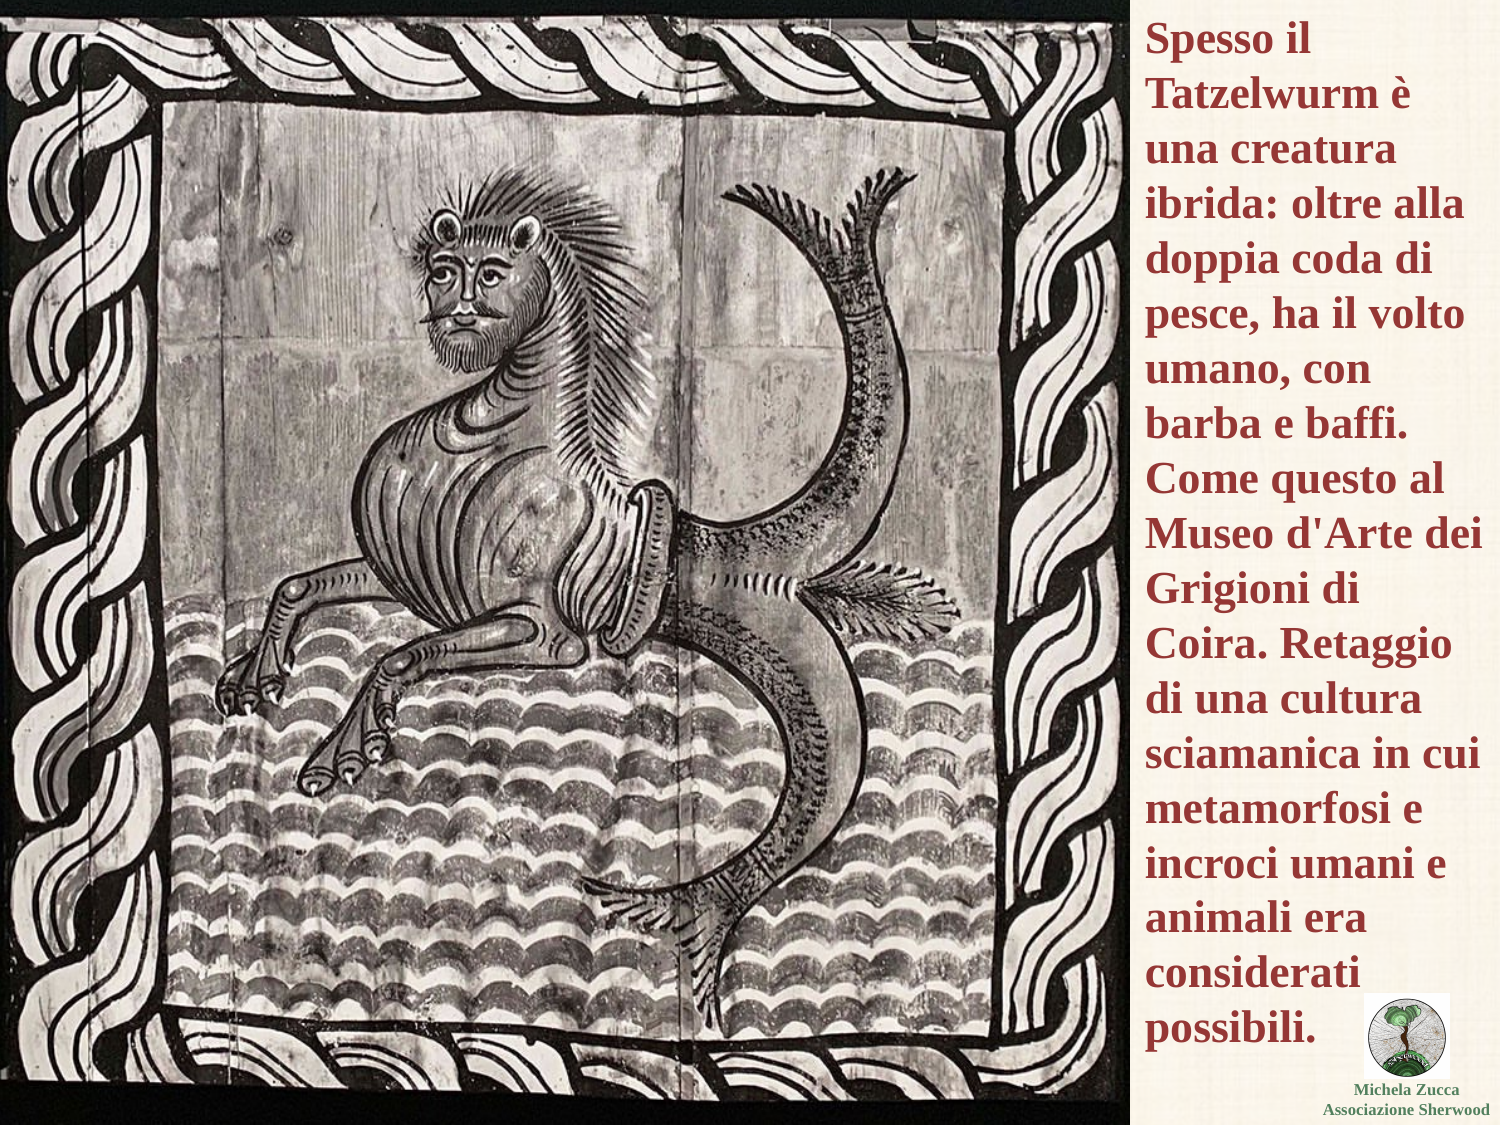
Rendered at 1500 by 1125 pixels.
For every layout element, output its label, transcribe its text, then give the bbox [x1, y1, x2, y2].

text_box Michela Zucca Associazione Sherwood [1307, 1071, 1500, 1125]
picture [0, 0, 1130, 1125]
text_box Spesso il Tatzelwurm è una creatura ibrida: oltre alla doppia coda di pesce, ha il volto umano, con barba e baffi. Come questo al Museo d'Arte dei Grigioni di Coira. Retaggio di una cultura sciamanica in cui metamorfosi e incroci umani e animali era considerati possibili. [1130, 0, 1500, 1071]
